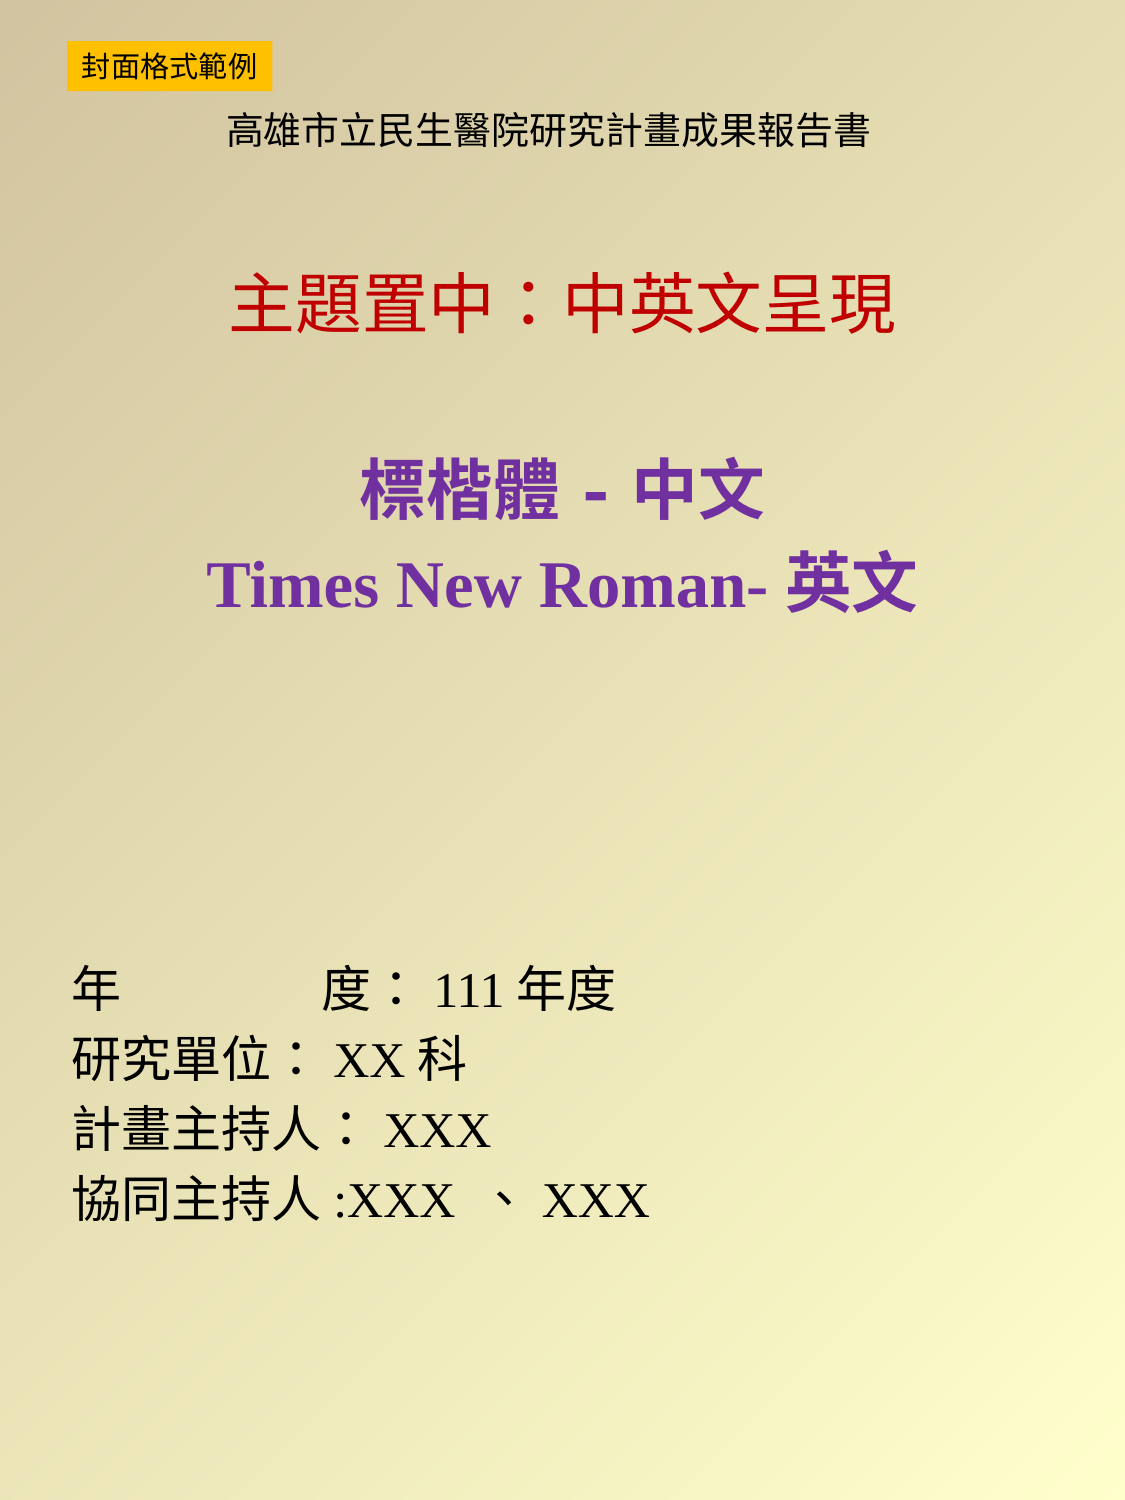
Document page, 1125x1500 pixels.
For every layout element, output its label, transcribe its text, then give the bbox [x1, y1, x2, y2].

text_box 封面格式範例 [67, 41, 273, 92]
list 主題置中：中英文呈現 標楷體-中文 Times New Roman-英文 年 度：111年度 研究單位：XX科 計畫主持人：XXX 協同主持人:XXX 、XXX [56, 253, 1069, 1340]
title 高雄市立民生醫院研究計畫成果報告書 [42, 53, 1056, 160]
